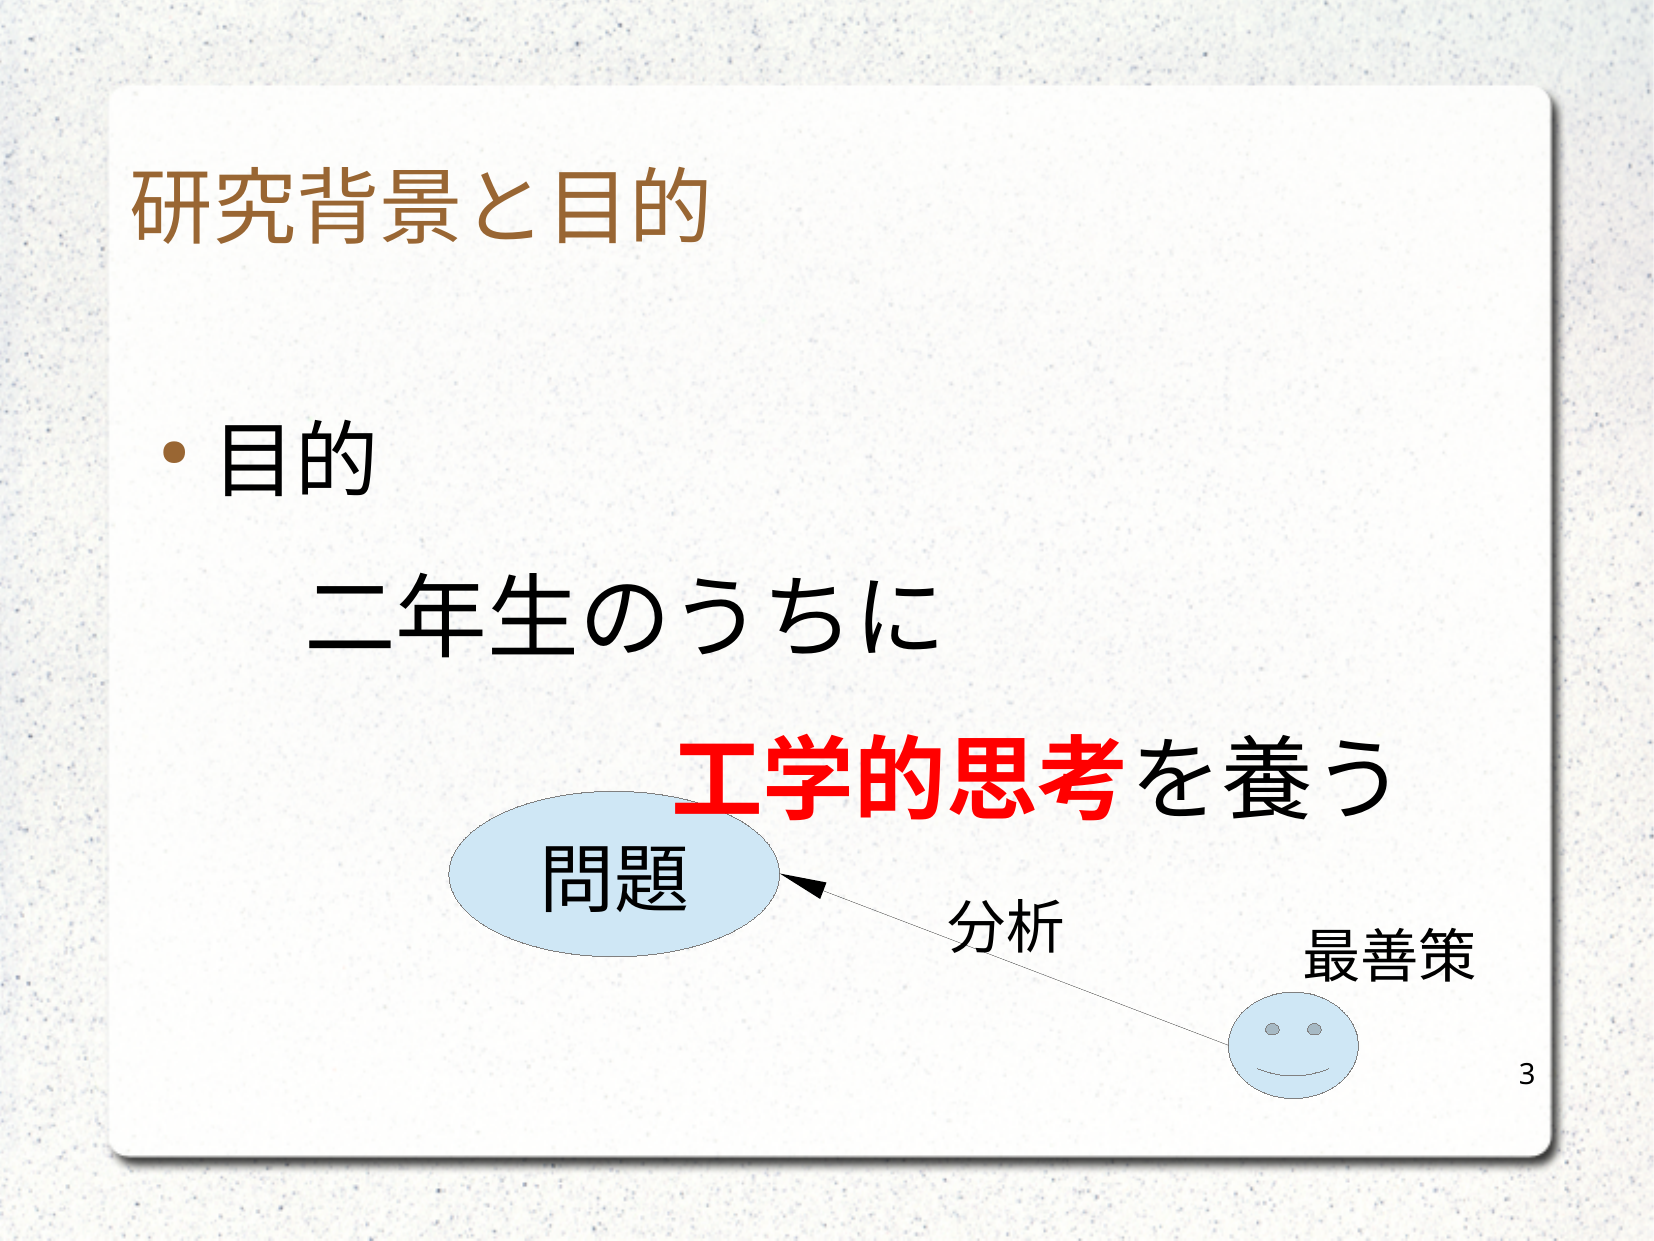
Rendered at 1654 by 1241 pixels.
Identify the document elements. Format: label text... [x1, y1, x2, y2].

text_box 問題 [627, 860, 642, 866]
text_box 問題 [551, 851, 568, 857]
list 目的 二年生のうちに 工学的思考を養う [141, 393, 1501, 851]
text_box 問題 [585, 861, 602, 868]
text_box 問題 [627, 851, 642, 856]
text_box 問題 [551, 861, 568, 868]
picture [0, 0, 1654, 1241]
text_box 分析 [933, 874, 1087, 969]
text_box 問題 [659, 880, 677, 886]
text_box [1228, 992, 1359, 1099]
text_box 問題 [585, 851, 602, 857]
text_box 問題 [448, 851, 780, 957]
text_box 最善策 [1287, 902, 1492, 981]
text_box 問題 [659, 870, 677, 876]
title 研究背景と目的 [129, 94, 1619, 302]
text_box 問題 [659, 861, 677, 866]
